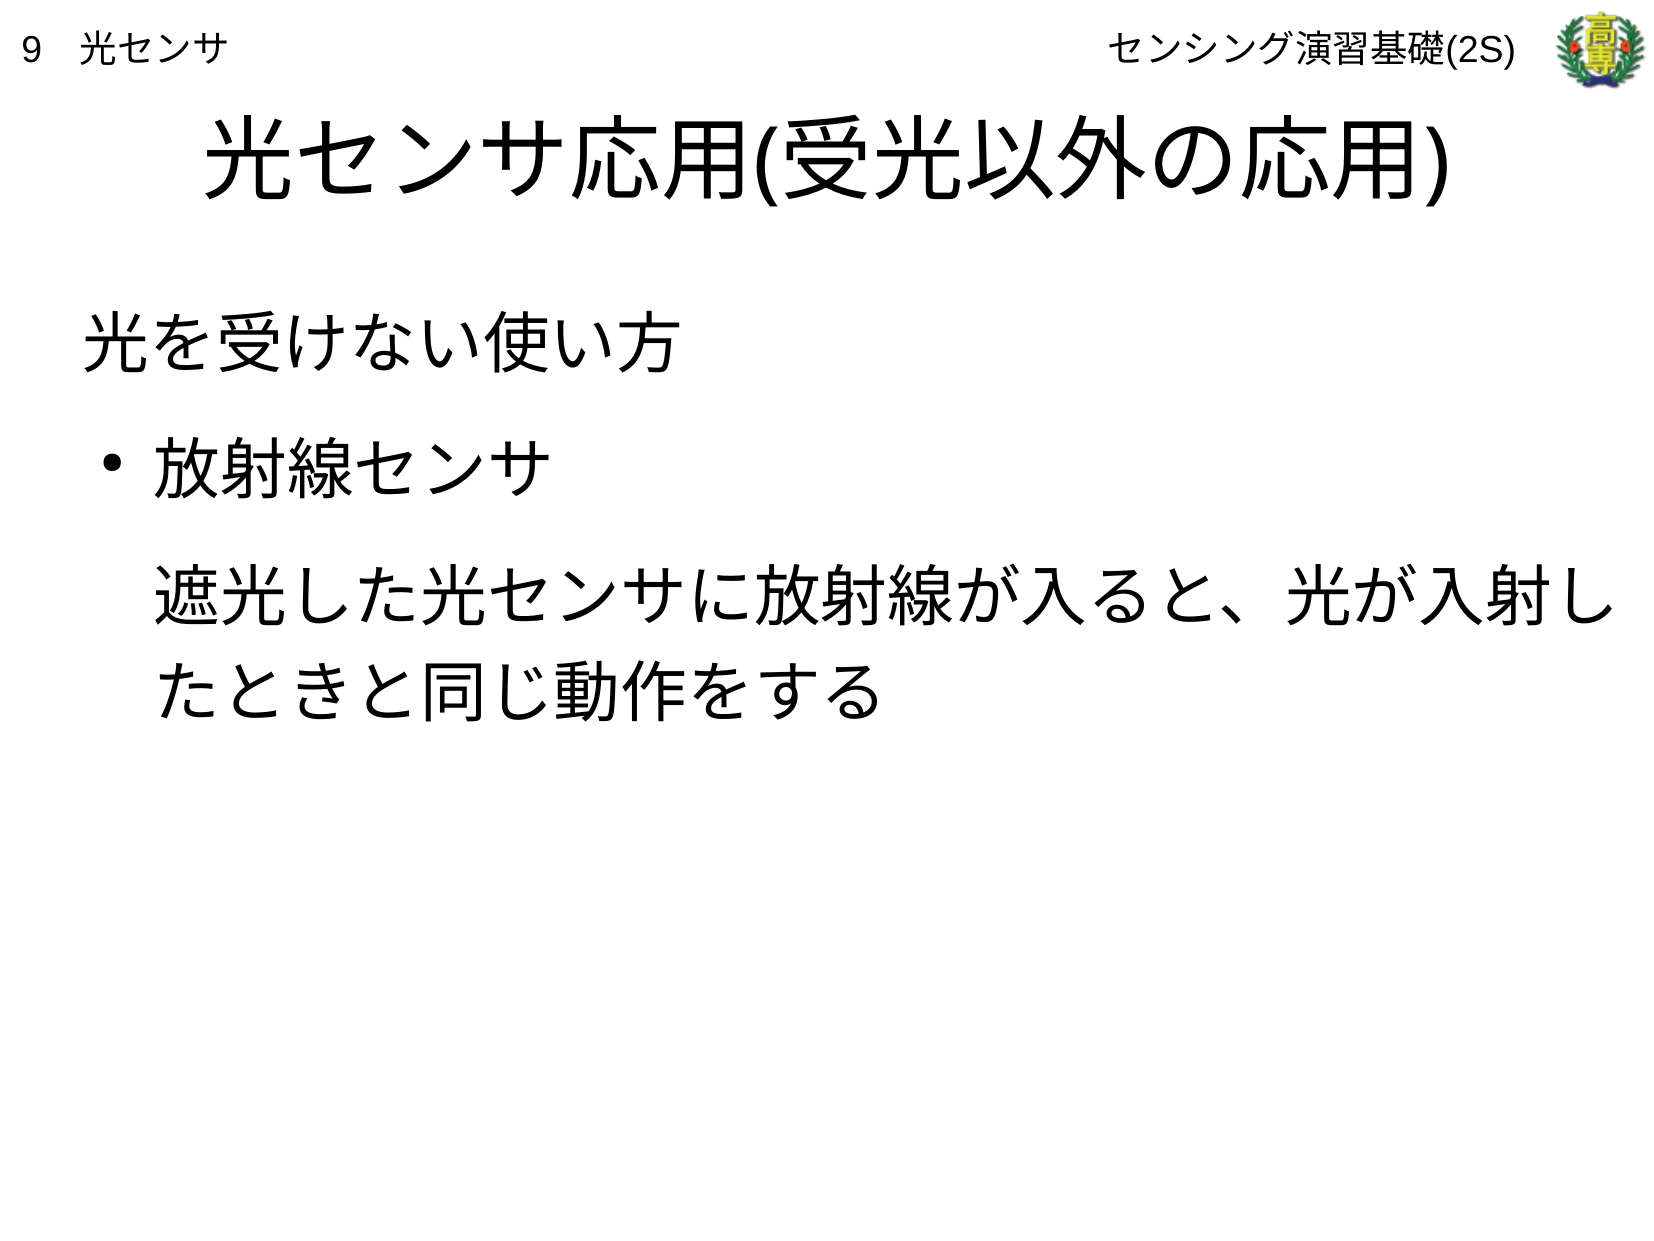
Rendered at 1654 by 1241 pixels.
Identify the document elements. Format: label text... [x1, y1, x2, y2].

title 光センサ応用(受光以外の応用) [82, 49, 1571, 257]
text_box センシング演習基礎(2S) [1077, 11, 1531, 75]
text_box 9 光センサ [6, 11, 923, 75]
list 光を受けない使い方 放射線センサ 遮光した光センサに放射線が入ると、光が入射したときと同じ動作をする [82, 290, 1630, 1010]
picture [1553, 2, 1650, 99]
